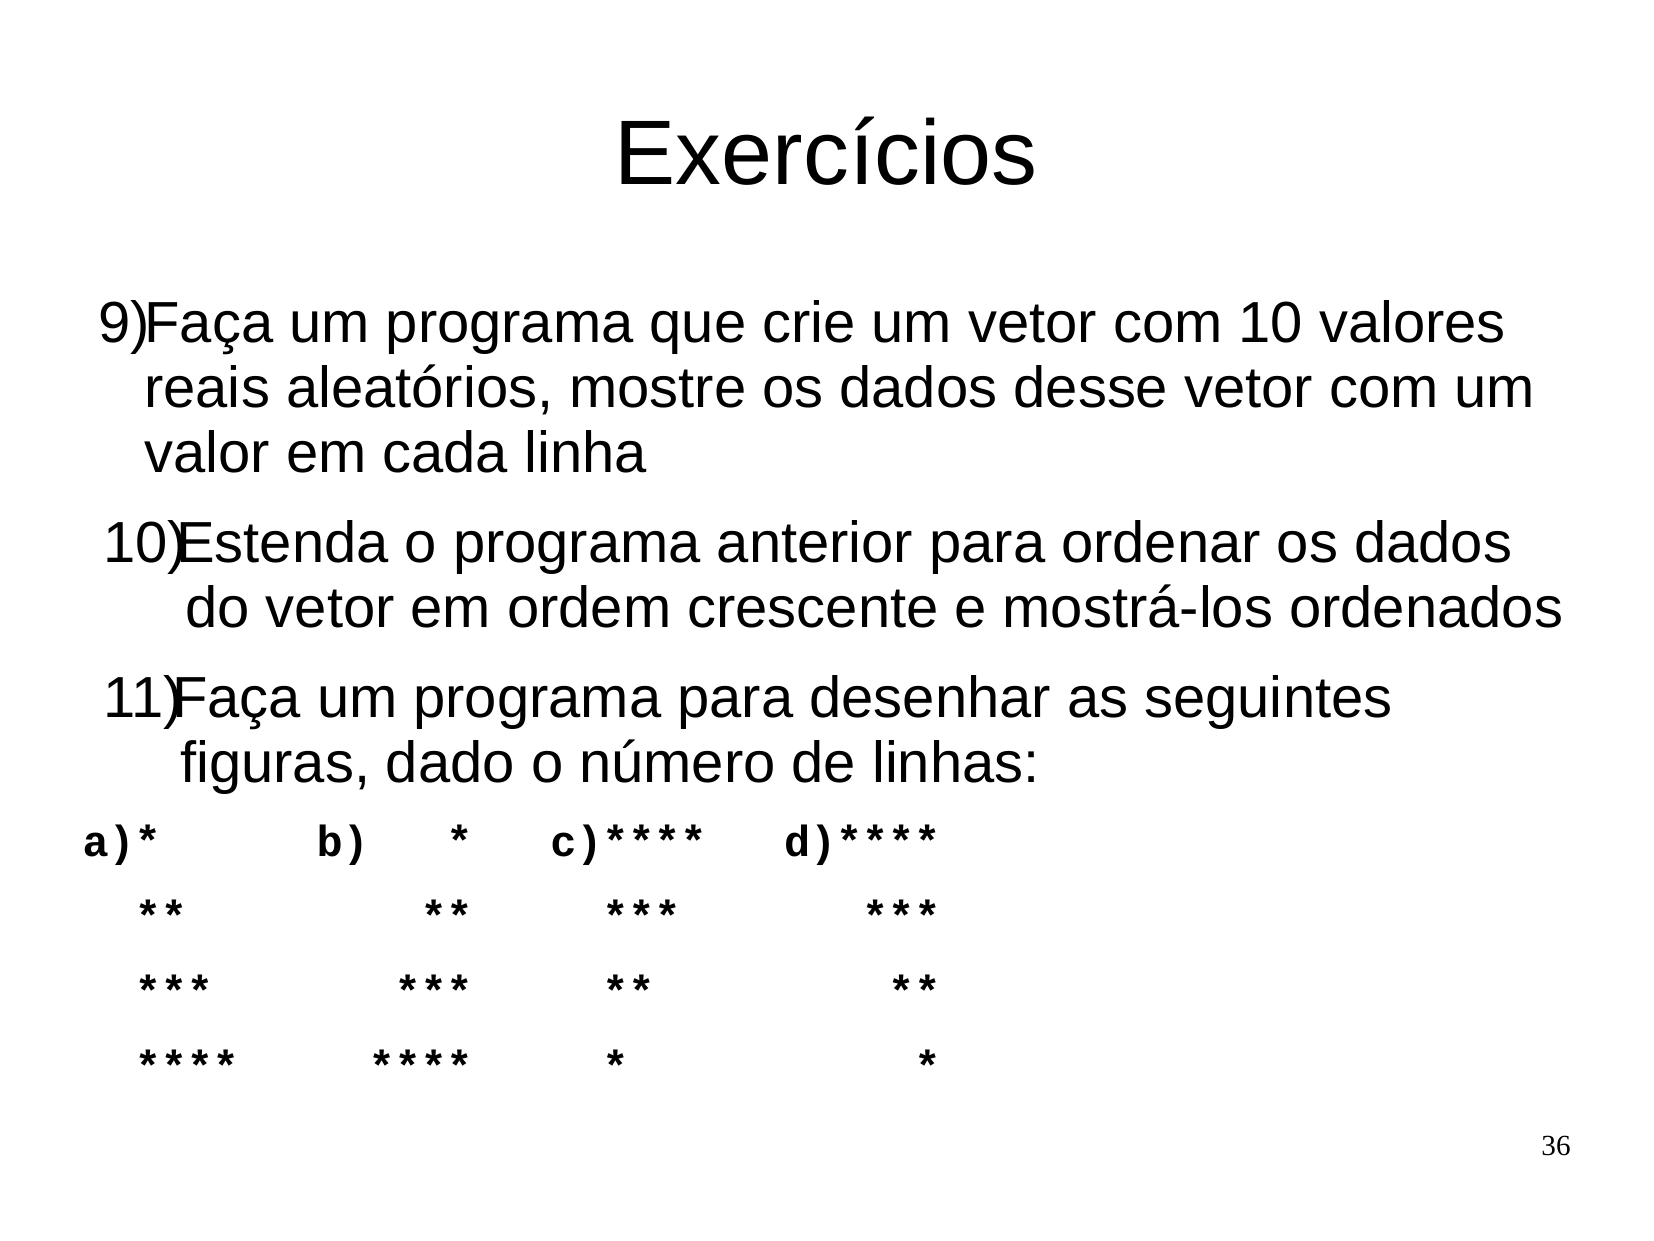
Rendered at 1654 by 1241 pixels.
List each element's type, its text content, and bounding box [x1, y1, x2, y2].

list Faça um programa que crie um vetor com 10 valores reais aleatórios, mostre os dados desse vetor com um valor em cada linha Estenda o programa anterior para ordenar os dados do vetor em ordem crescente e mostrá-los ordenados Faça um programa para desenhar as seguintes figuras, dado o número de linhas: a)* b) * c)**** d)**** ** ** *** *** *** *** ** ** **** **** * * [82, 290, 1571, 1134]
title Exercícios [82, 49, 1571, 257]
